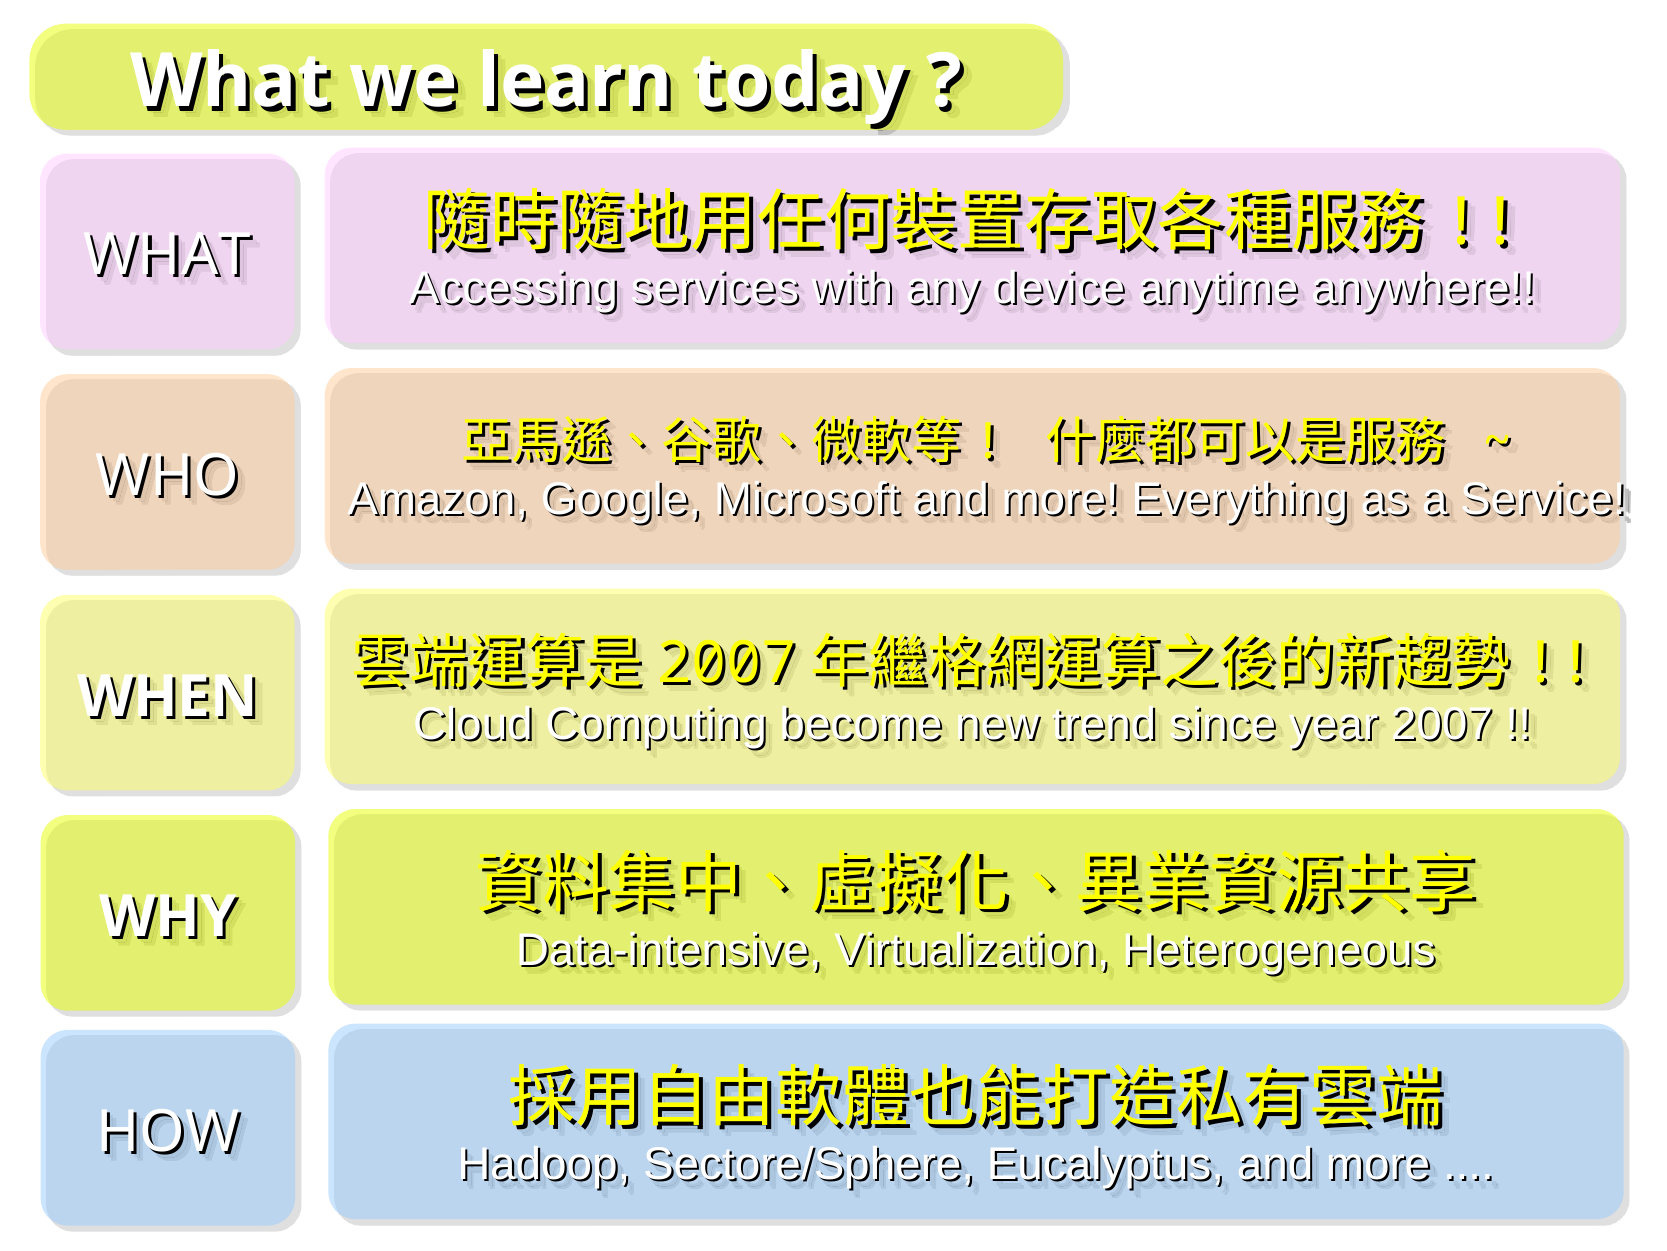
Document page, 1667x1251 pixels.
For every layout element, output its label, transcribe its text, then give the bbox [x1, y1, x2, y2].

text_box WHO [40, 374, 295, 570]
text_box HOW [40, 1029, 296, 1226]
text_box 資料集中、虛擬化、異業資源共享 Data-intensive, Virtualization, Heterogeneous [328, 809, 1624, 1005]
text_box WHY [40, 815, 296, 1011]
text_box 亞馬遜、谷歌、微軟等! 什麼都可以是服務 ~ Amazon, Google, Microsoft and more! Everything as a Service! [324, 368, 1621, 564]
text_box WHAT [40, 153, 295, 350]
text_box 採用自由軟體也能打造私有雲端 Hadoop, Sectore/Sphere, Eucalyptus, and more .... [328, 1023, 1624, 1220]
text_box 隨時隨地用任何裝置存取各種服務!! Accessing services with any device anytime anywhere!! [324, 147, 1621, 344]
text_box WHEN [40, 594, 295, 791]
text_box 雲端運算是2007年繼格網運算之後的新趨勢!! Cloud Computing become new trend since year 2007 !! [324, 588, 1621, 785]
text_box What we learn today ? [29, 23, 1064, 130]
